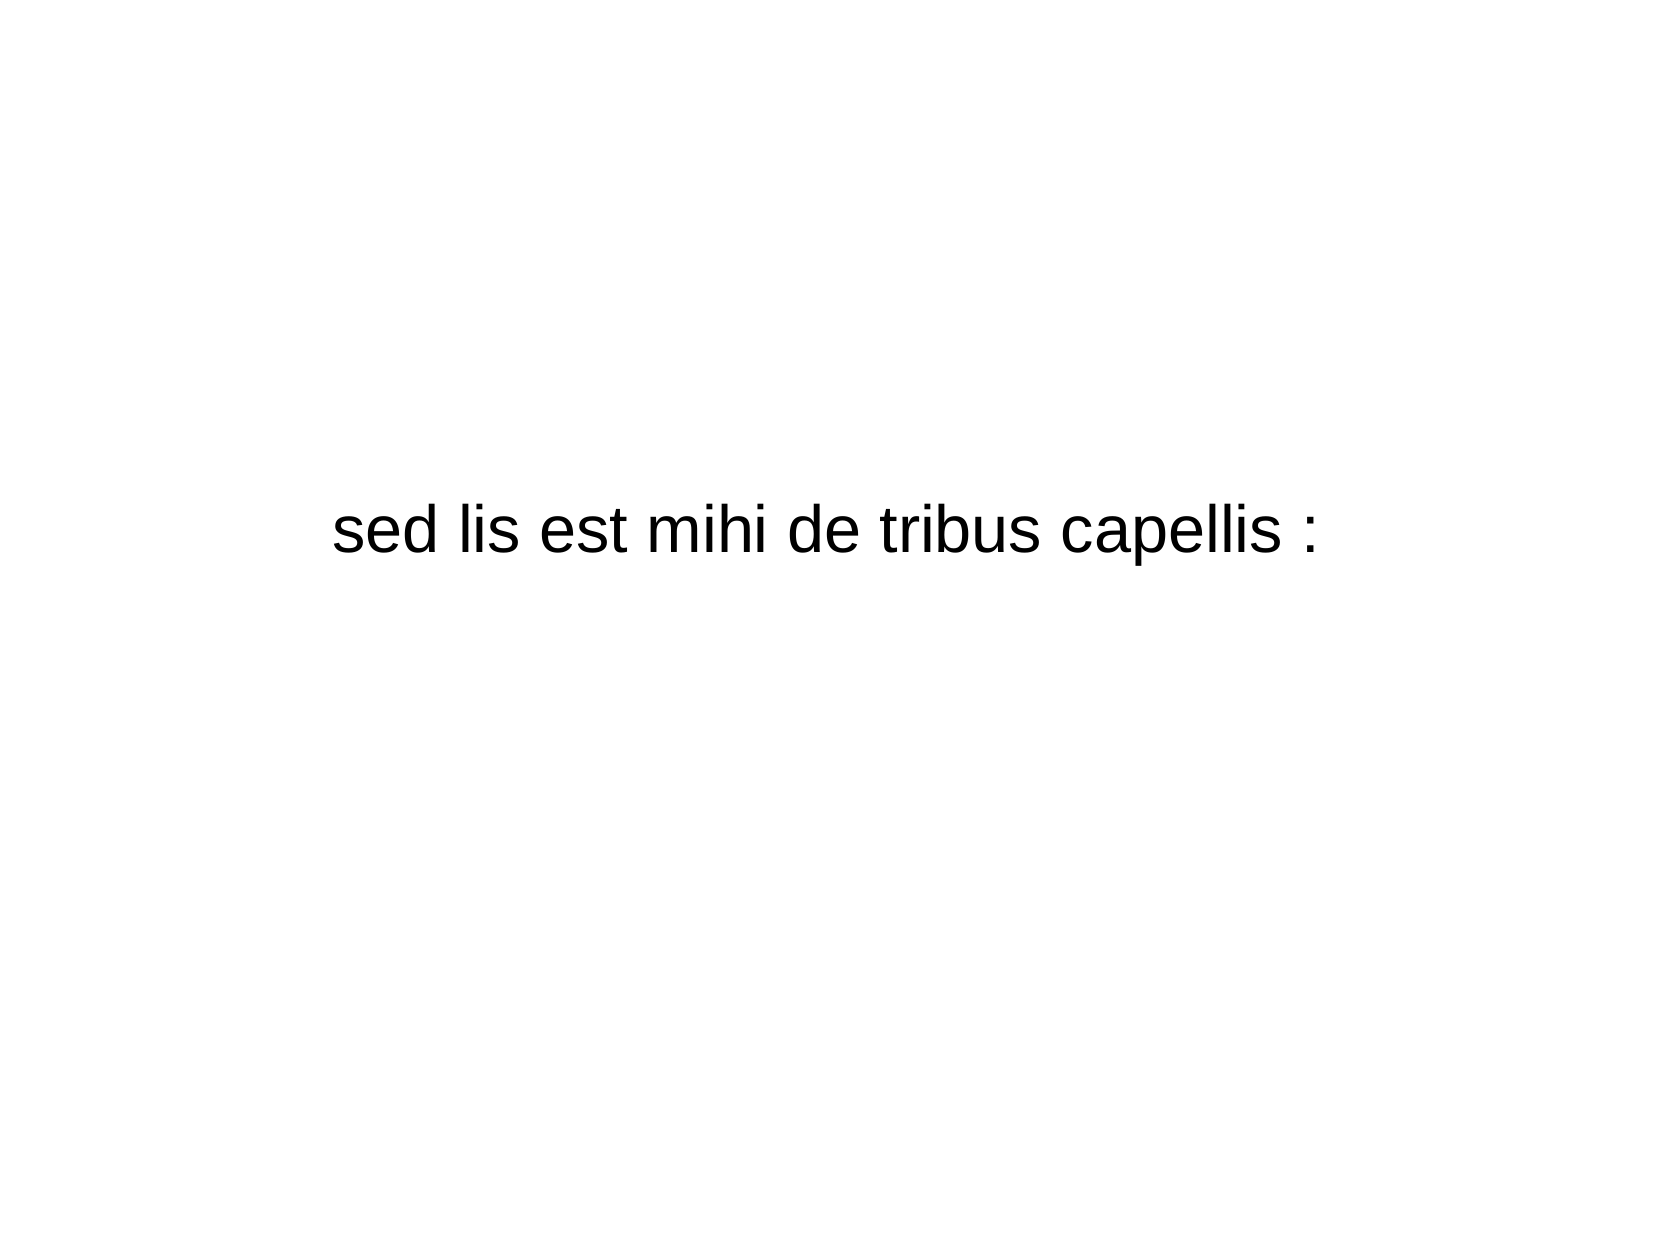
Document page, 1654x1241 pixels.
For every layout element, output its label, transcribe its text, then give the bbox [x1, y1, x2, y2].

subtitle sed lis est mihi de tribus capellis : [82, 49, 1571, 1010]
